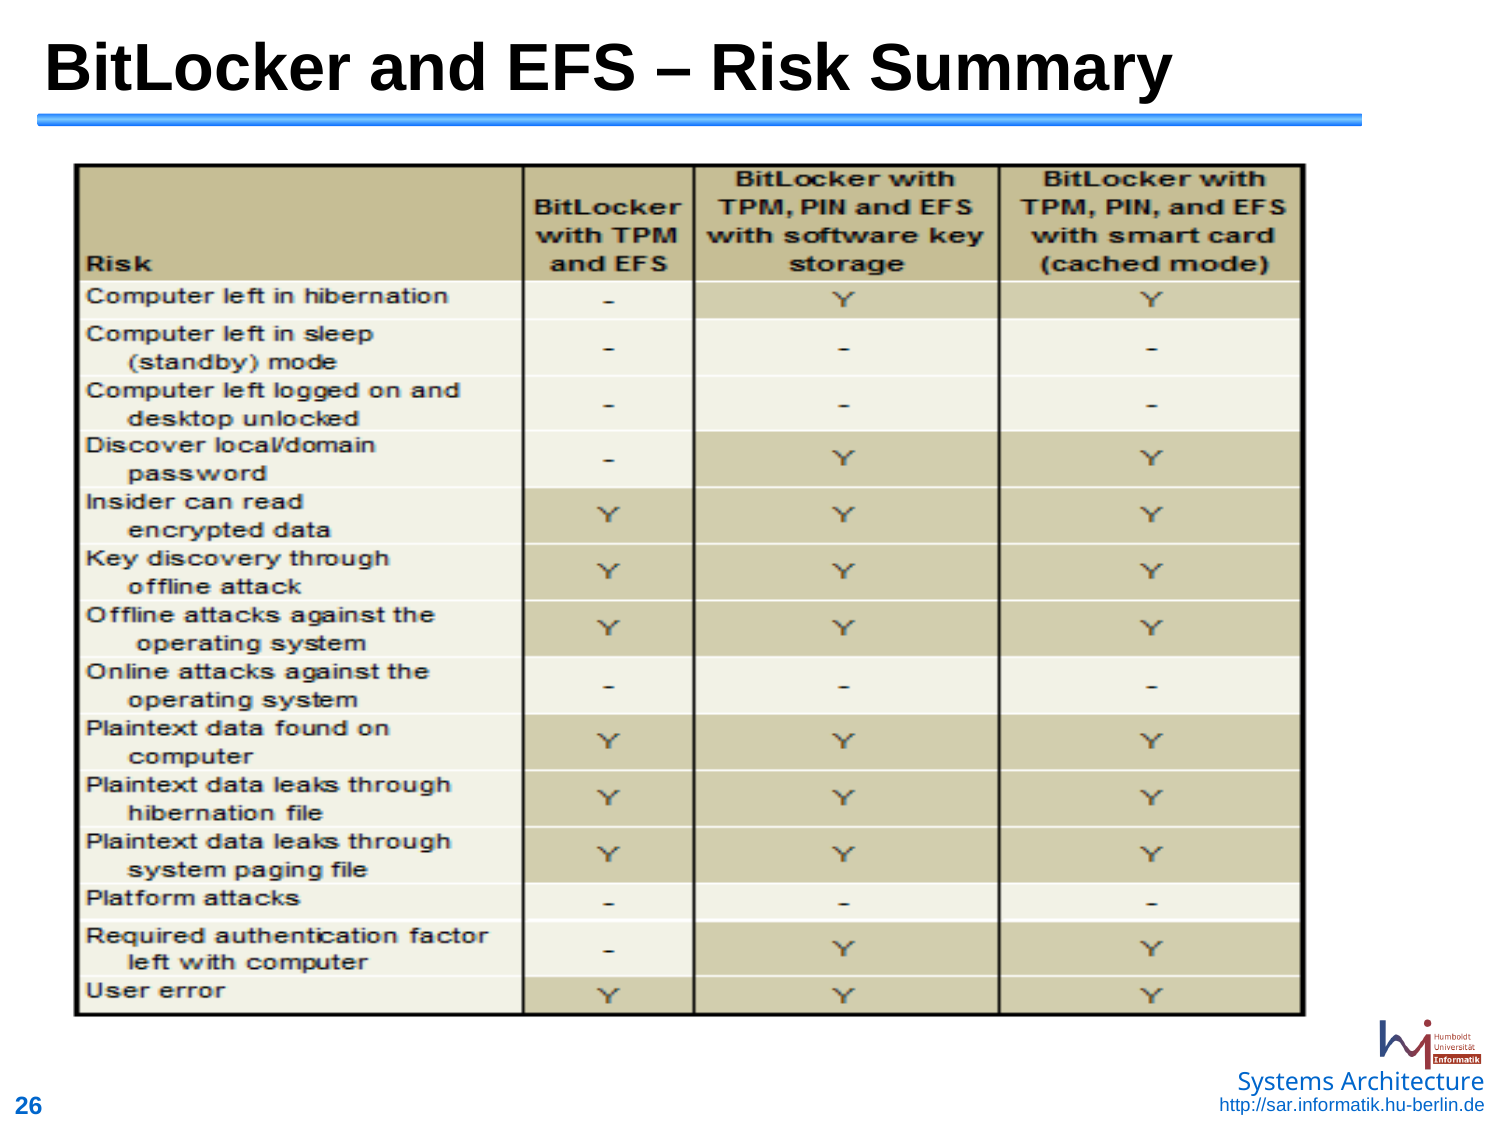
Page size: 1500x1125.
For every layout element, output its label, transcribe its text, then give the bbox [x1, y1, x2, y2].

picture [58, 147, 1329, 1034]
title BitLocker and EFS – Risk Summary [29, 16, 1500, 118]
picture [1376, 1016, 1483, 1071]
